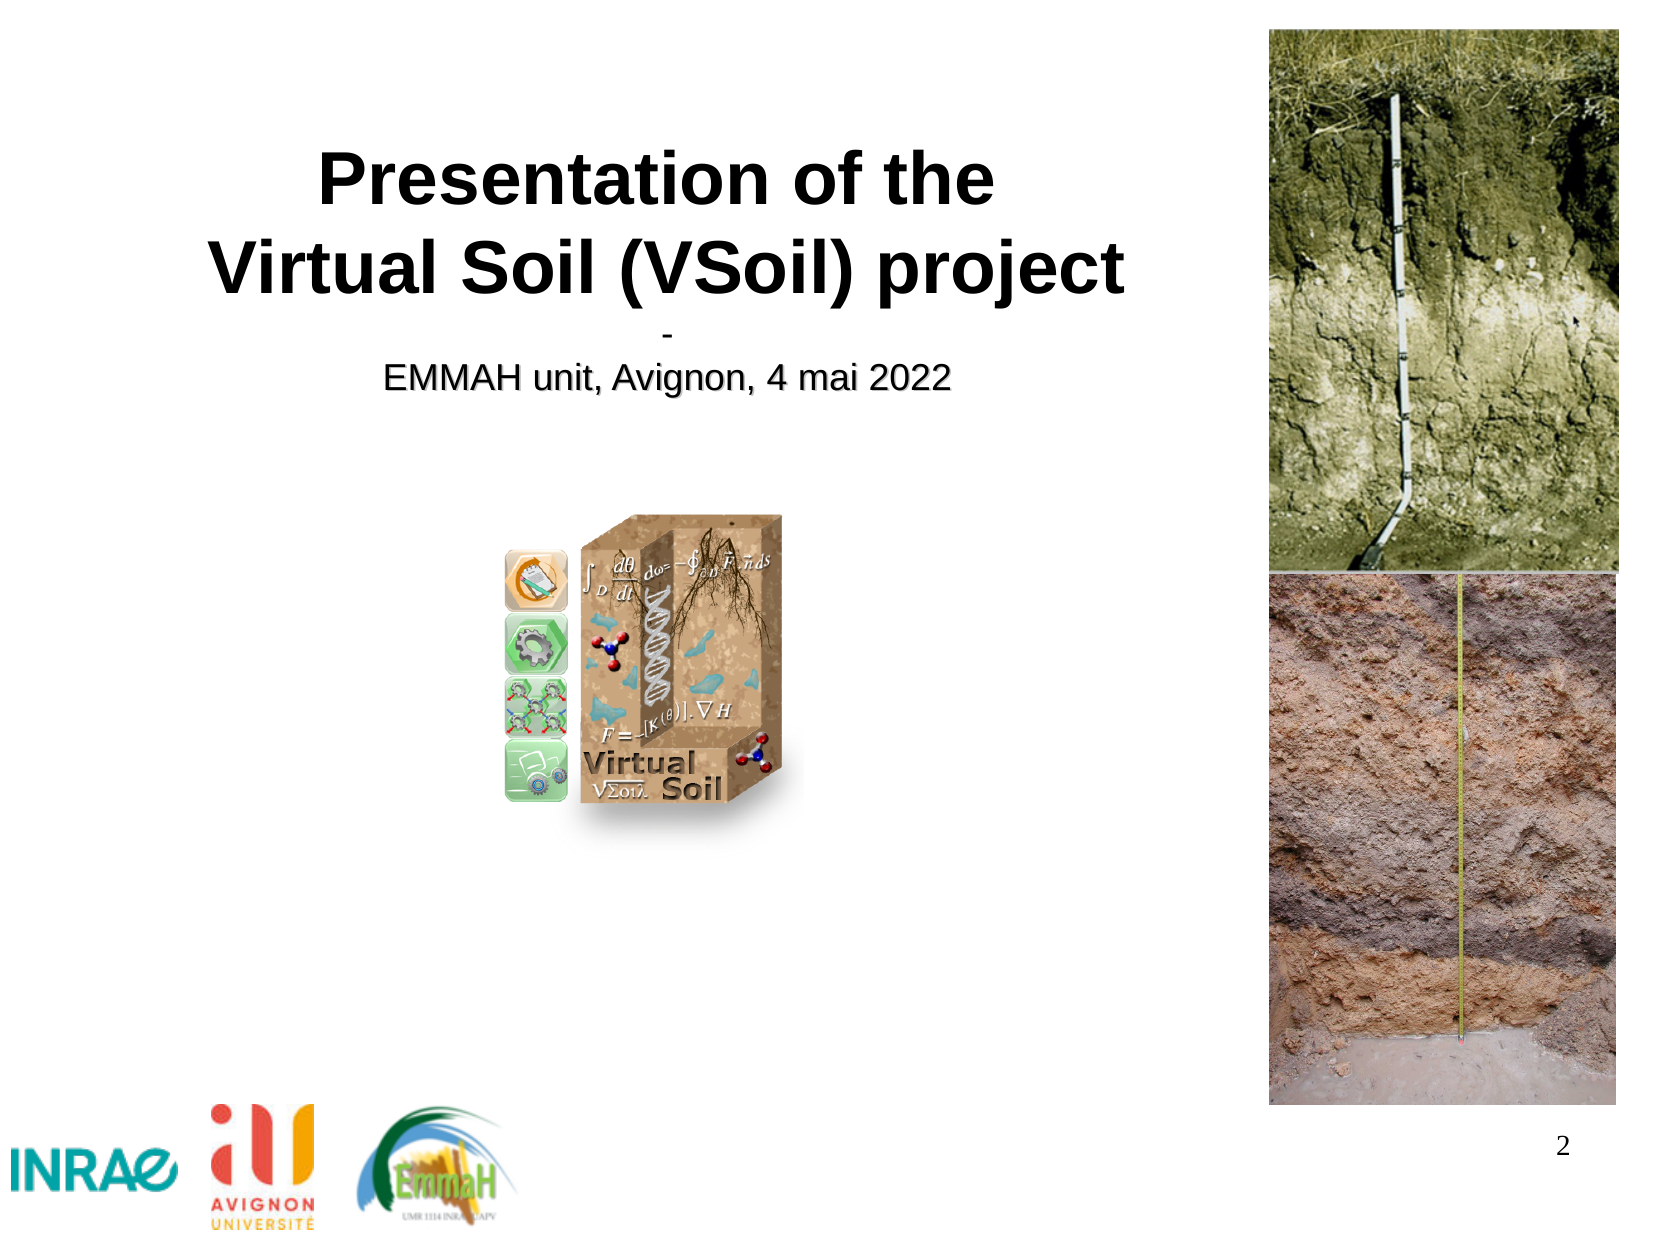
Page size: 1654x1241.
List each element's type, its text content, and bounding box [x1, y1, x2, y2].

picture [448, 449, 804, 875]
picture [354, 1104, 522, 1230]
picture [211, 1104, 314, 1230]
title Presentation of the Virtual Soil (VSoil) project - EMMAH unit, Avignon, 4 mai 2022 [200, 82, 1134, 449]
picture [1269, 29, 1619, 1105]
picture [11, 1065, 178, 1241]
